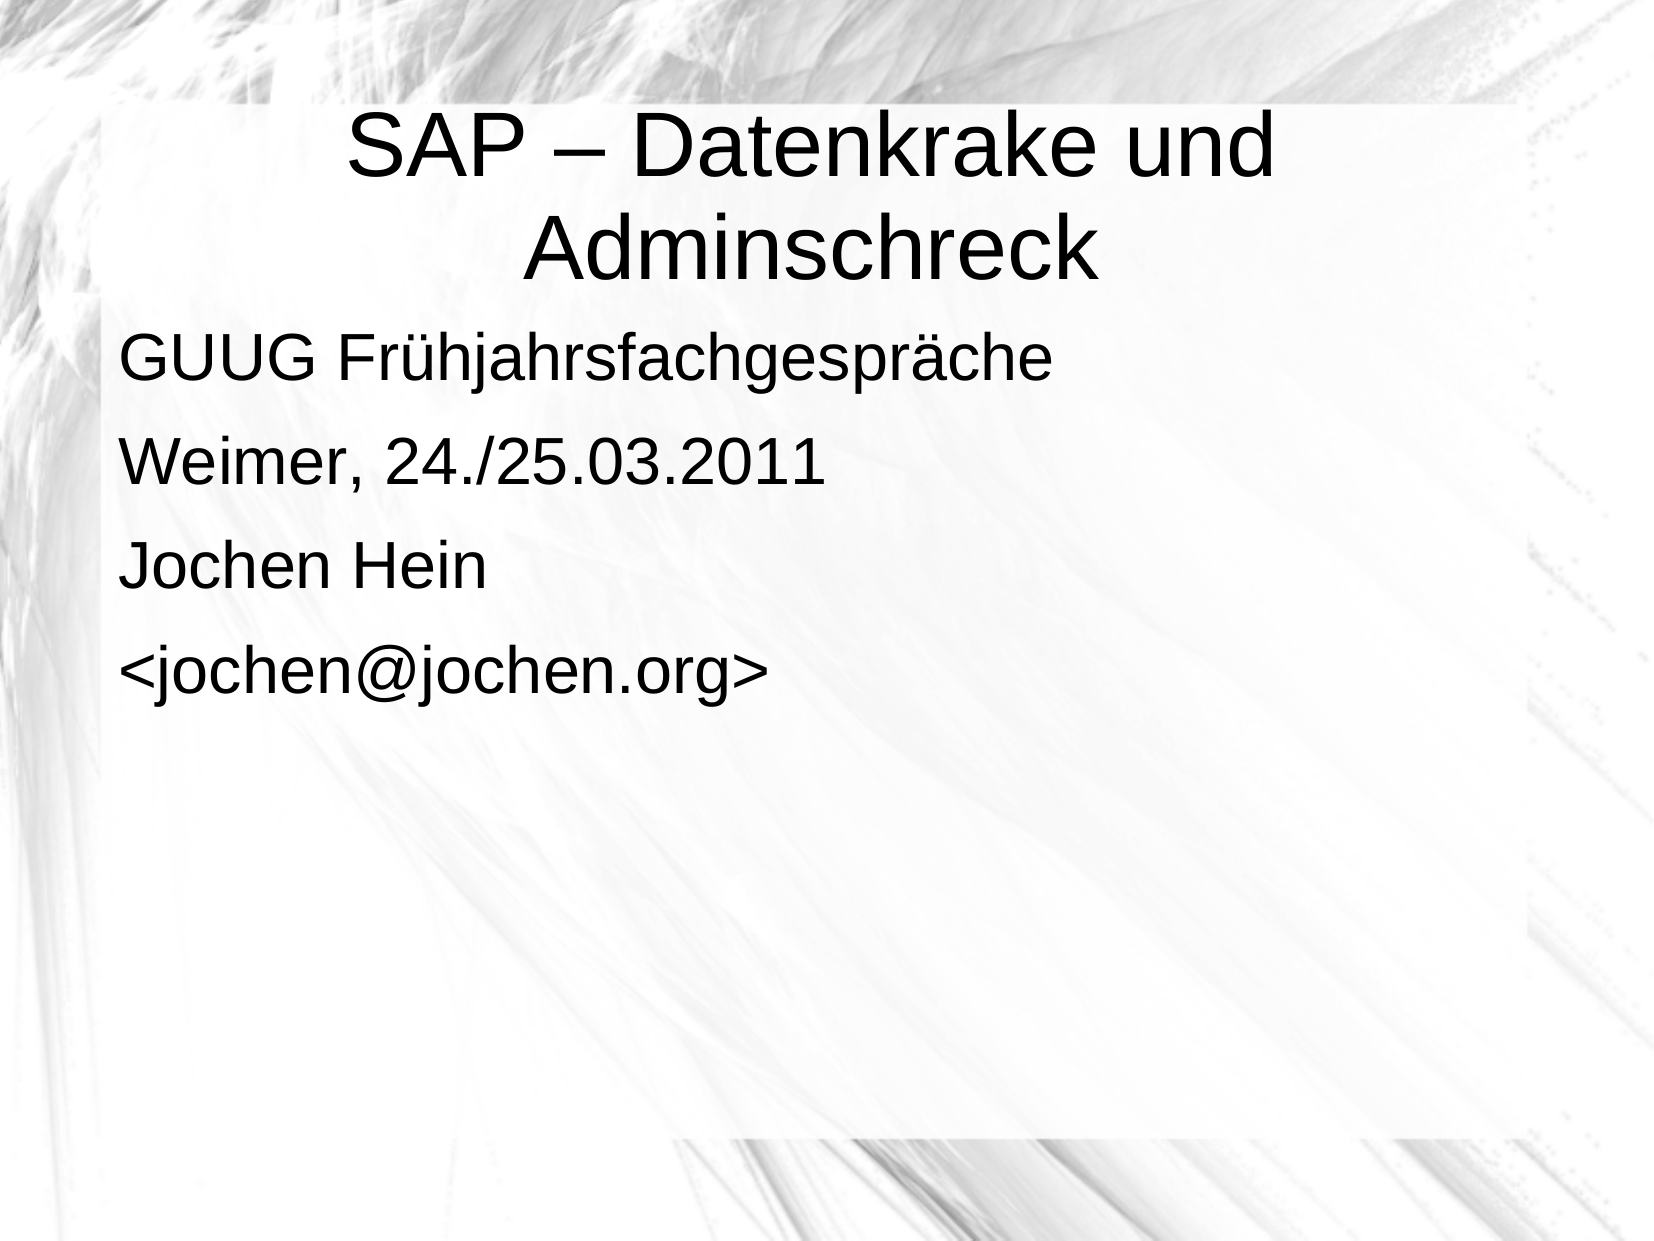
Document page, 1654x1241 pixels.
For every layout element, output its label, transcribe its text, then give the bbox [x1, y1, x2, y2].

list GUUG Frühjahrsfachgespräche Weimer, 24./25.03.2011 Jochen Hein <jochen@jochen.org> [118, 319, 1571, 945]
picture [0, 0, 1654, 1241]
title SAP – Datenkrake und Adminschreck [118, 93, 1506, 299]
